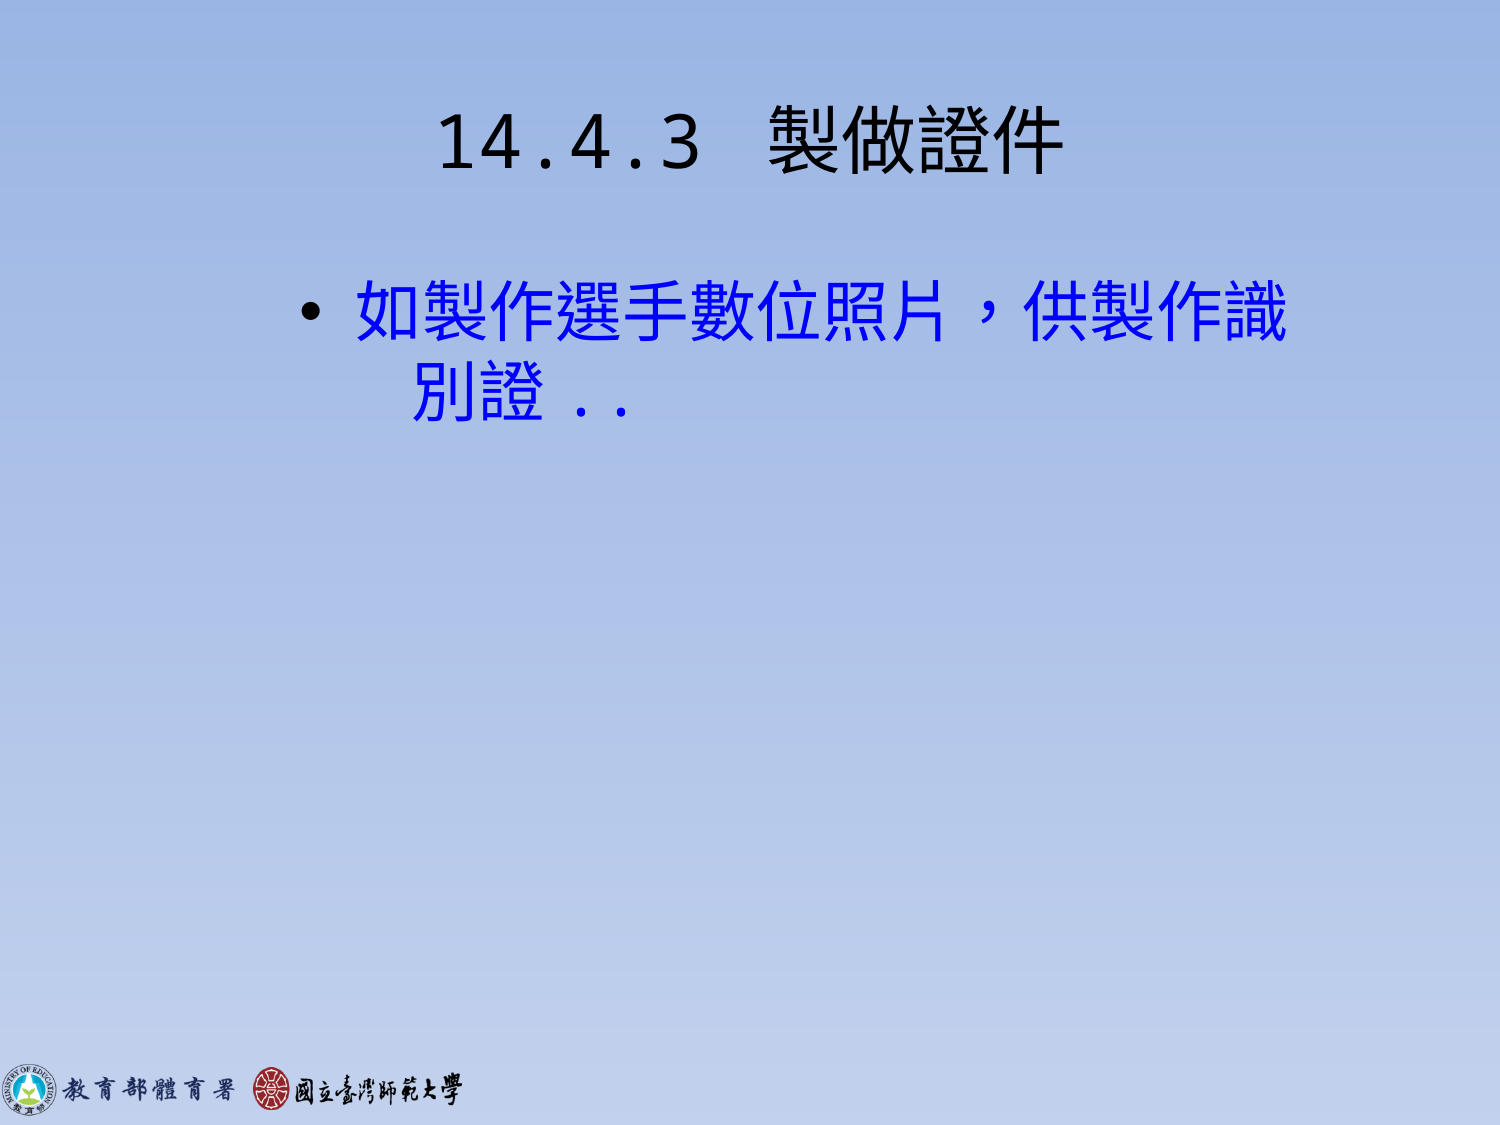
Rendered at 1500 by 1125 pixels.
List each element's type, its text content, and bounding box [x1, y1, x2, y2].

list 如製作選手數位照片，供製作識別證.. [284, 262, 1335, 1005]
title 14.4.3 製做證件 [75, 45, 1426, 233]
